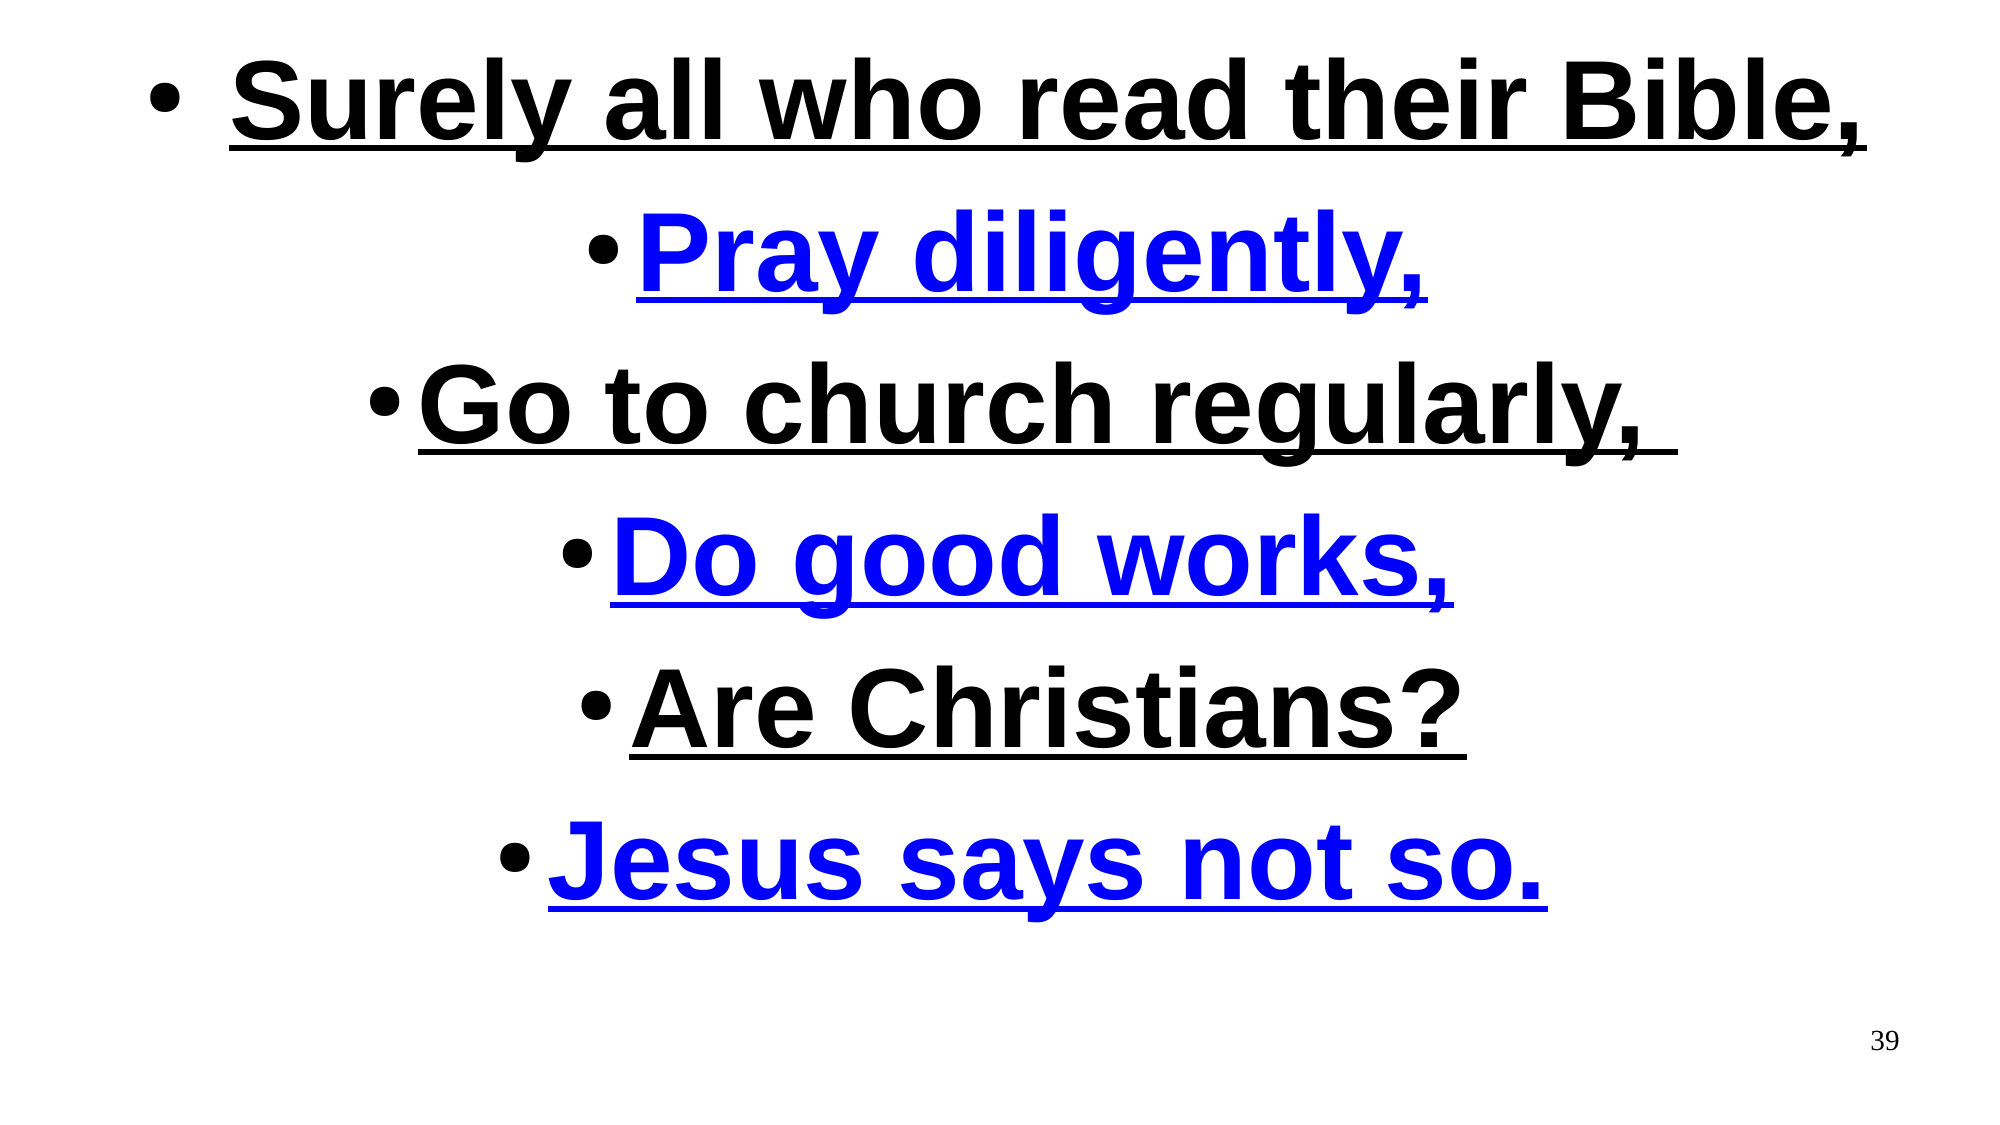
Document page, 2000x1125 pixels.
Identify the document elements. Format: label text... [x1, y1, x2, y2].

list Surely all who read their Bible, Pray diligently, Go to church regularly, Do good works, Are Christians? Jesus says not so. [37, 37, 1988, 1088]
